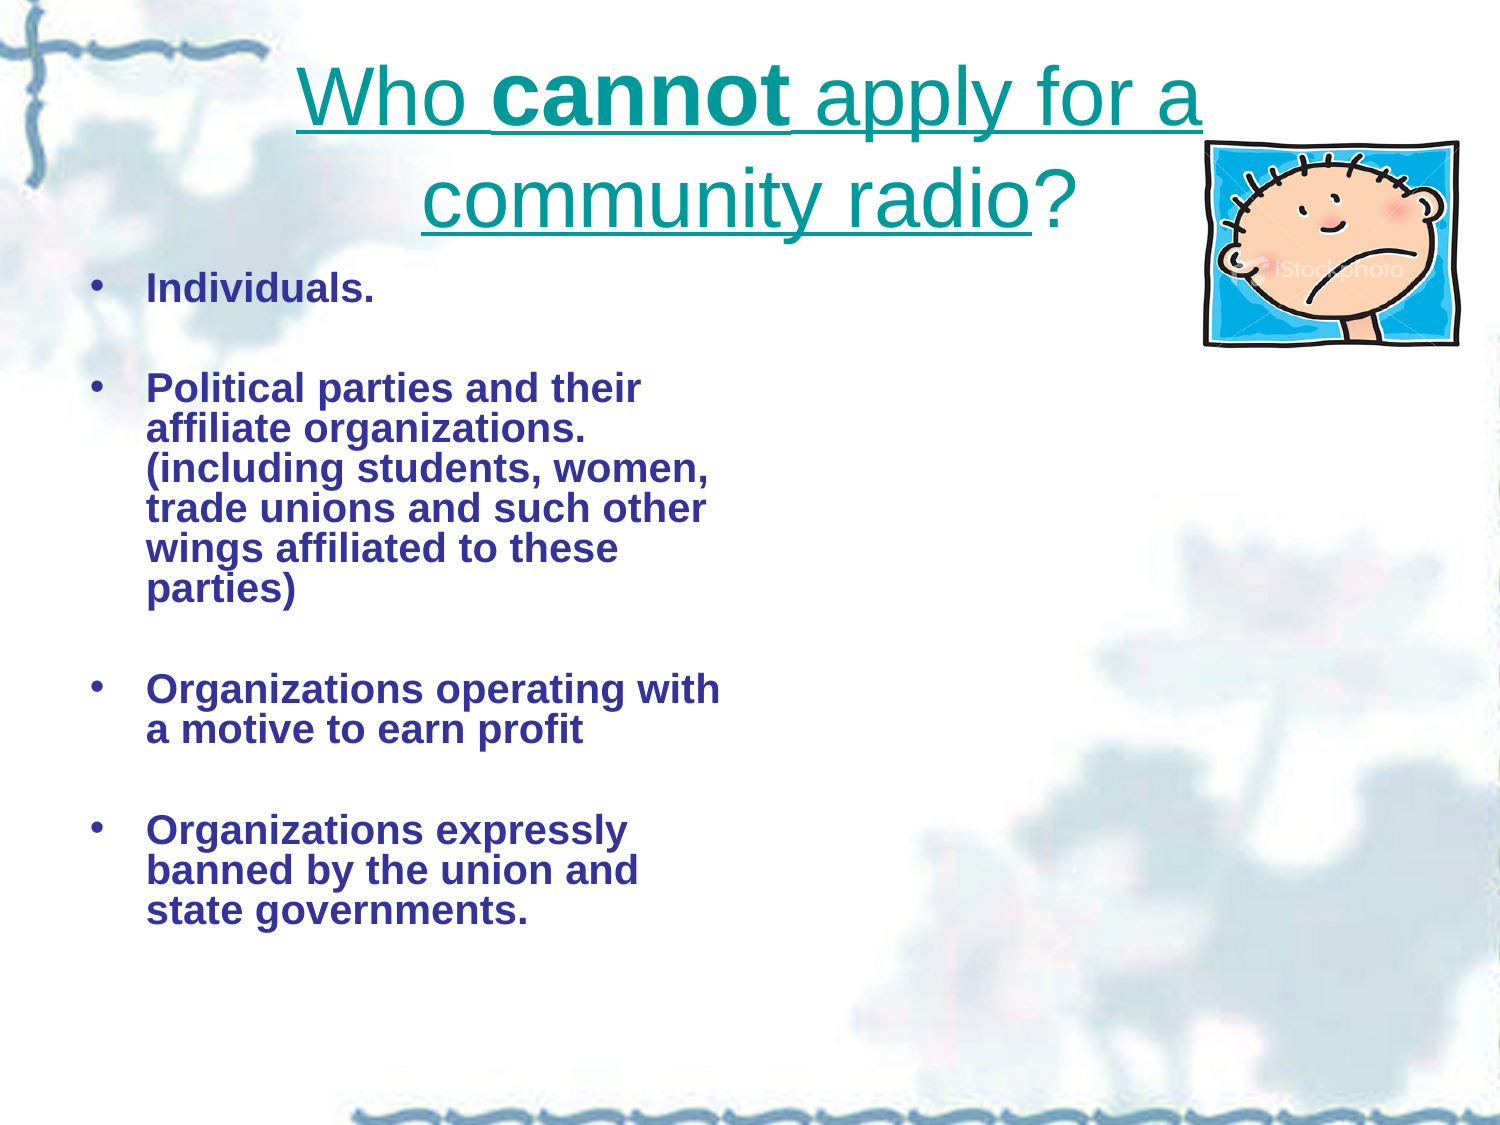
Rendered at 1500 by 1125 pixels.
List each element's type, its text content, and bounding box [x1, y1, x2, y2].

title Who cannot apply for a community radio? [75, 26, 1426, 252]
list Individuals. Political parties and their affiliate organizations. (including students, women, trade unions and such other wings affiliated to these parties) Organizations operating with a motive to earn profit Organizations expressly banned by the union and state governments. [75, 262, 738, 1075]
picture [0, 0, 1500, 1125]
